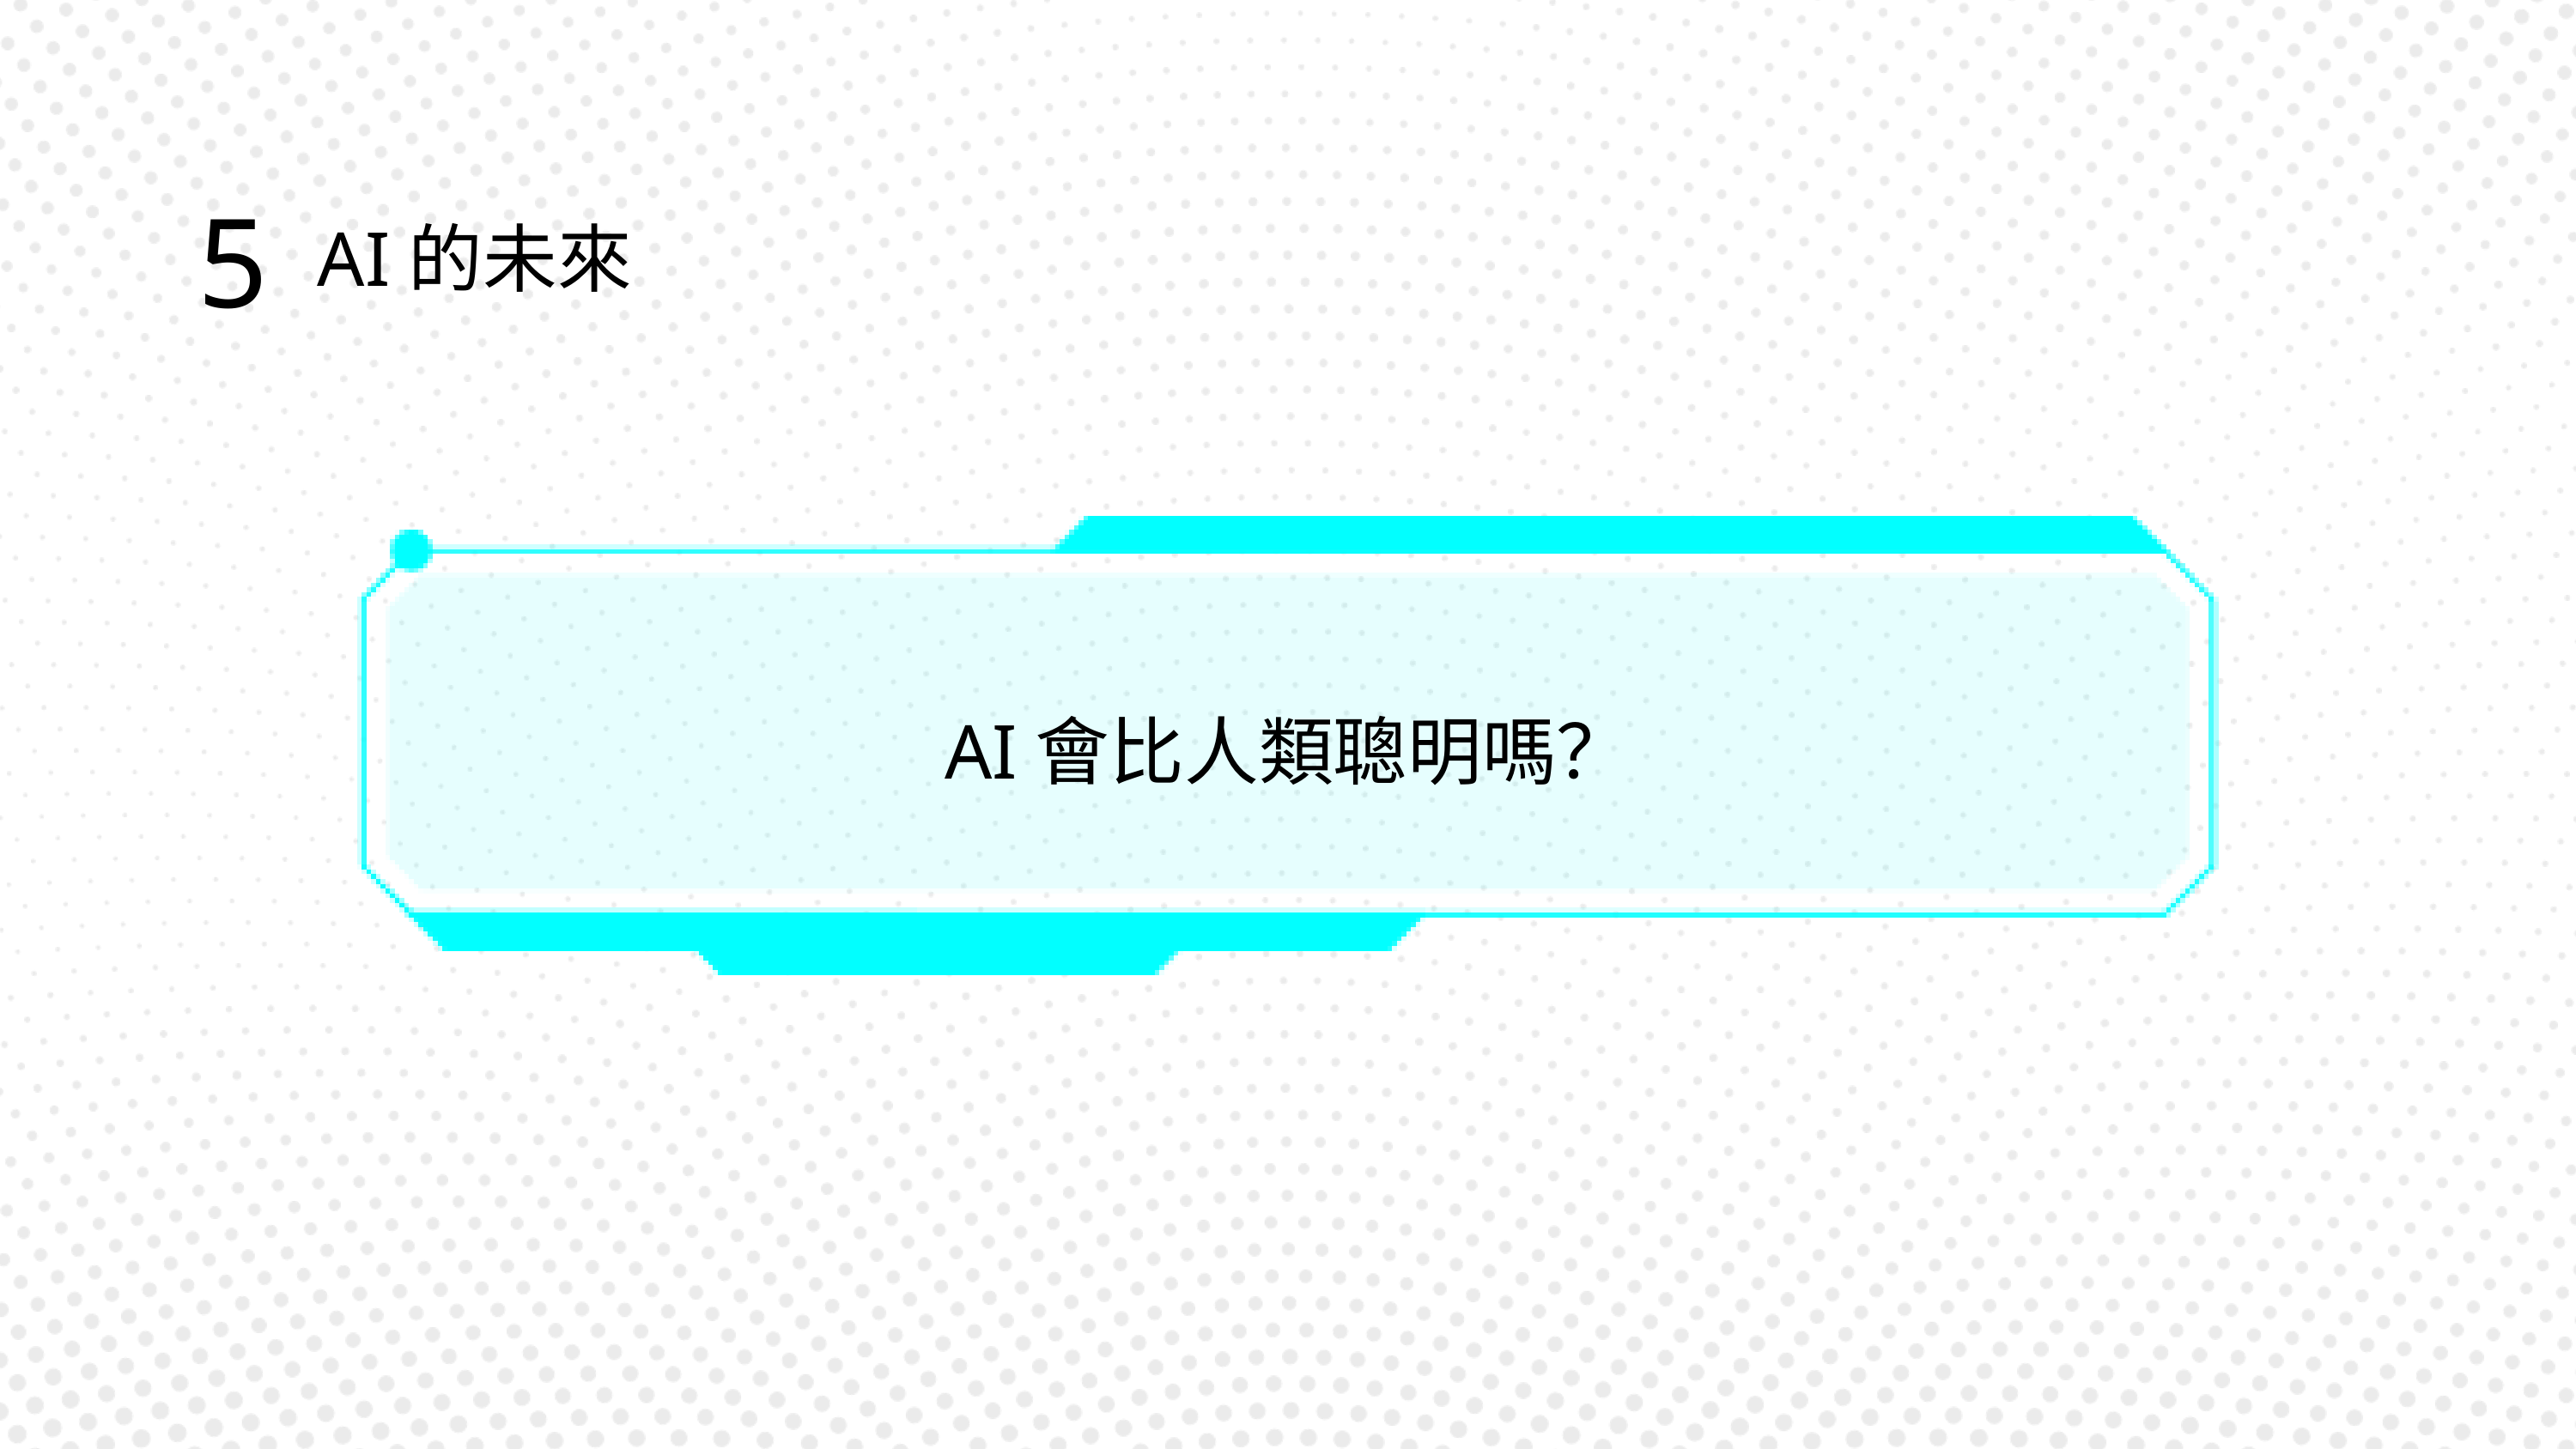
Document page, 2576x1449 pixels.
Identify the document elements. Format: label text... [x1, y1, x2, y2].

text_box AI的未來 [317, 197, 2432, 298]
text_box 5 [197, 159, 253, 327]
text_box AI會比人類聰明嗎？ [402, 689, 2174, 791]
text_box [0, 0, 2576, 1449]
